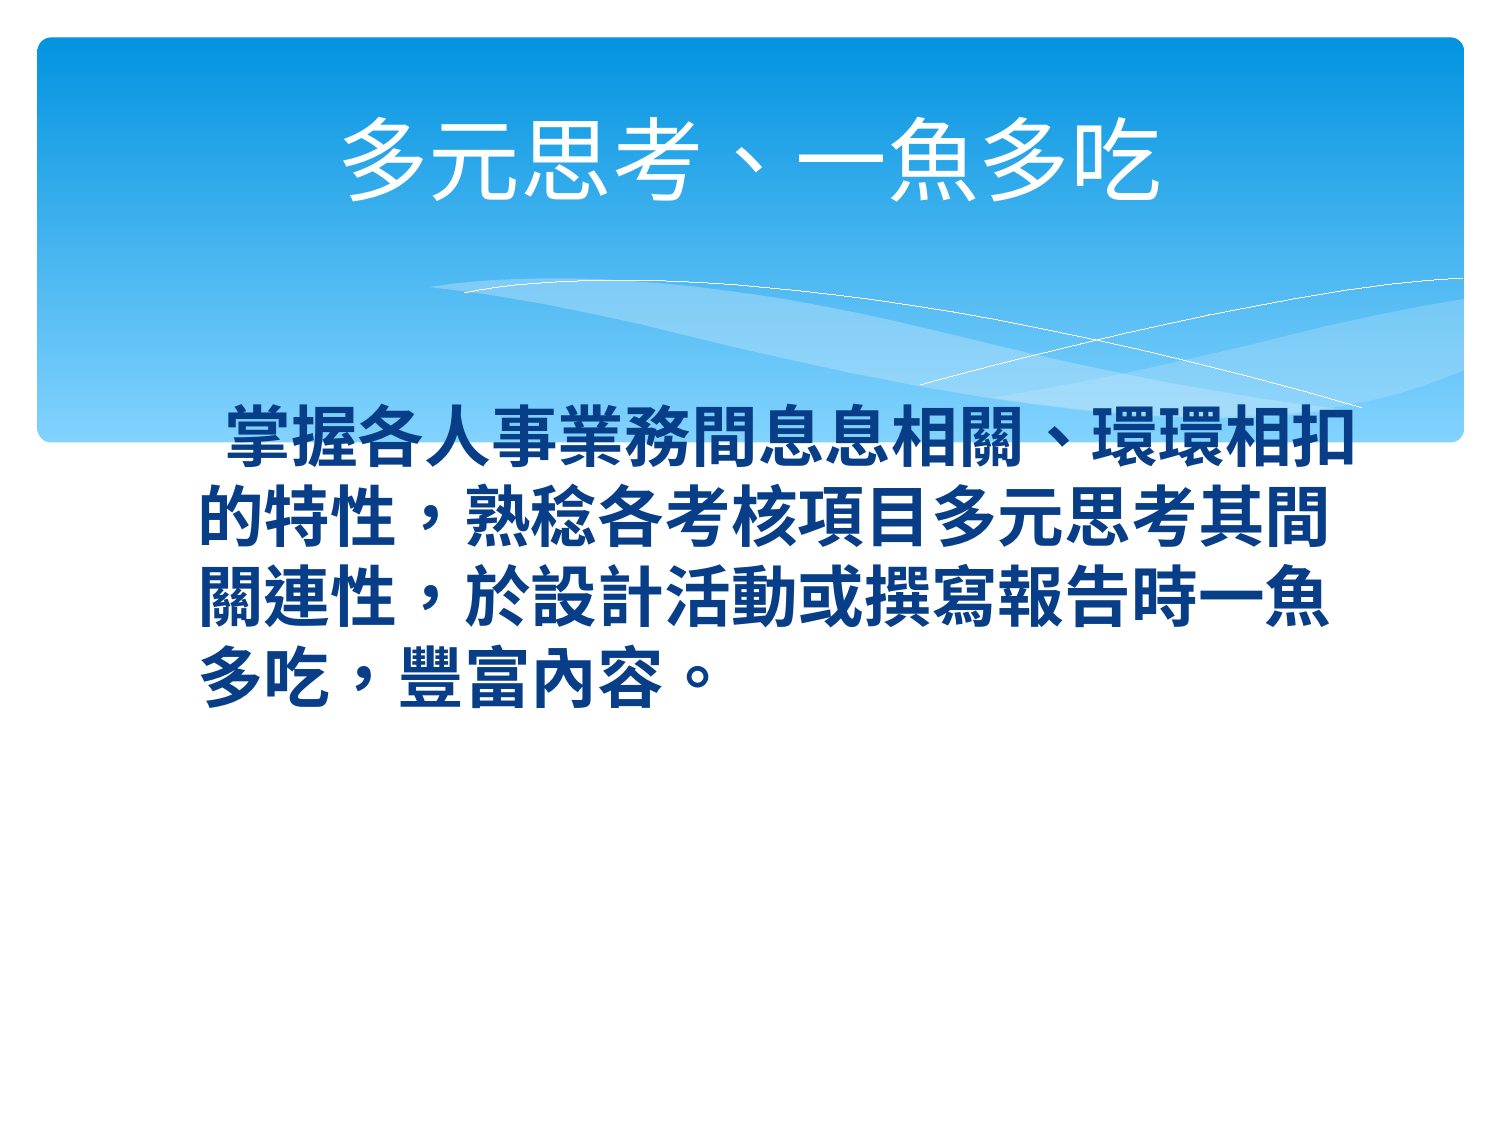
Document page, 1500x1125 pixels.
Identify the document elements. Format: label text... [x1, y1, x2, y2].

list 掌握各人事業務間息息相關、環環相扣的特性，熟稔各考核項目多元思考其間關連性，於設計活動或撰寫報告時一魚多吃，豐富內容。 [137, 387, 1400, 1071]
title 多元思考、一魚多吃 [75, 55, 1426, 261]
